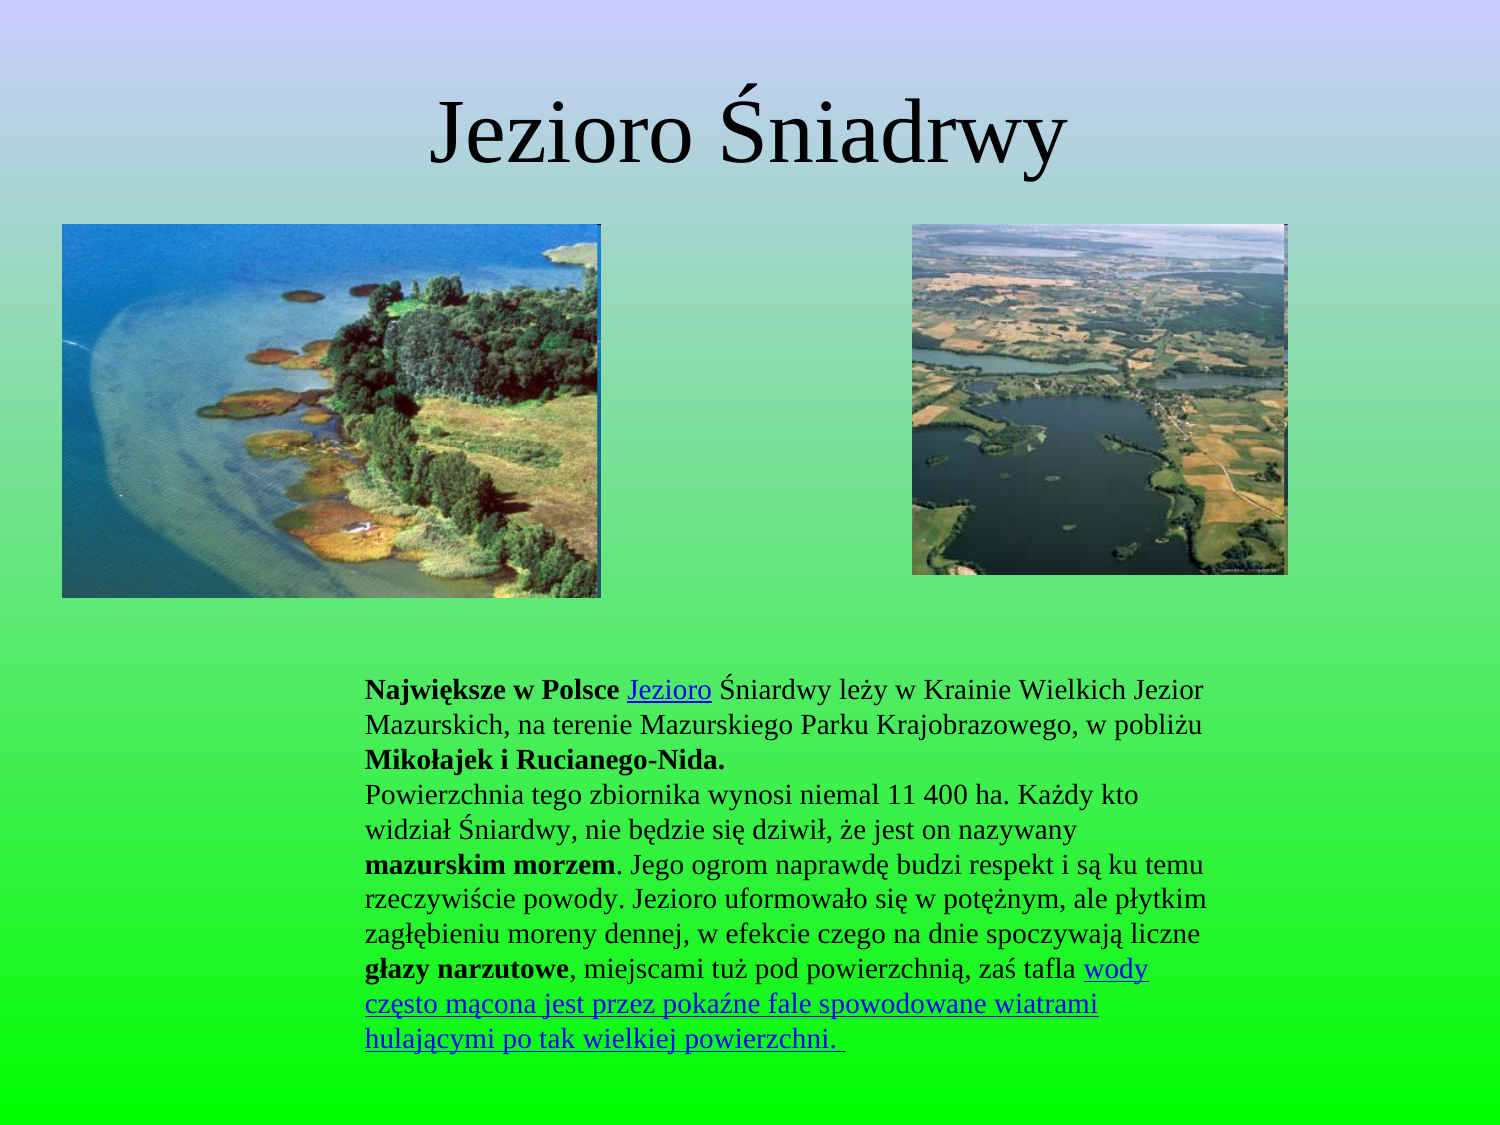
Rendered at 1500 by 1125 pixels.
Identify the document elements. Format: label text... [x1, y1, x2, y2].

picture [62, 224, 601, 598]
text_box Największe w Polsce Jezioro Śniardwy leży w Krainie Wielkich Jezior Mazurskich, na terenie Mazurskiego Parku Krajobrazowego, w pobliżu Mikołajek i Rucianego-Nida. Powierzchnia tego zbiornika wynosi niemal 11 400 ha. Każdy kto widział Śniardwy, nie będzie się dziwił, że jest on nazywany mazurskim morzem. Jego ogrom naprawdę budzi respekt i są ku temu rzeczywiście powody. Jezioro uformowało się w potężnym, ale płytkim zagłębieniu moreny dennej, w efekcie czego na dnie spoczywają liczne głazy narzutowe, miejscami tuż pod powierzchnią, zaś tafla wody często mącona jest przez pokaźne fale spowodowane wiatrami hulającymi po tak wielkiej powierzchni. [350, 662, 1238, 1063]
picture [912, 224, 1288, 576]
title Jezioro Śniadrwy [112, 37, 1388, 225]
